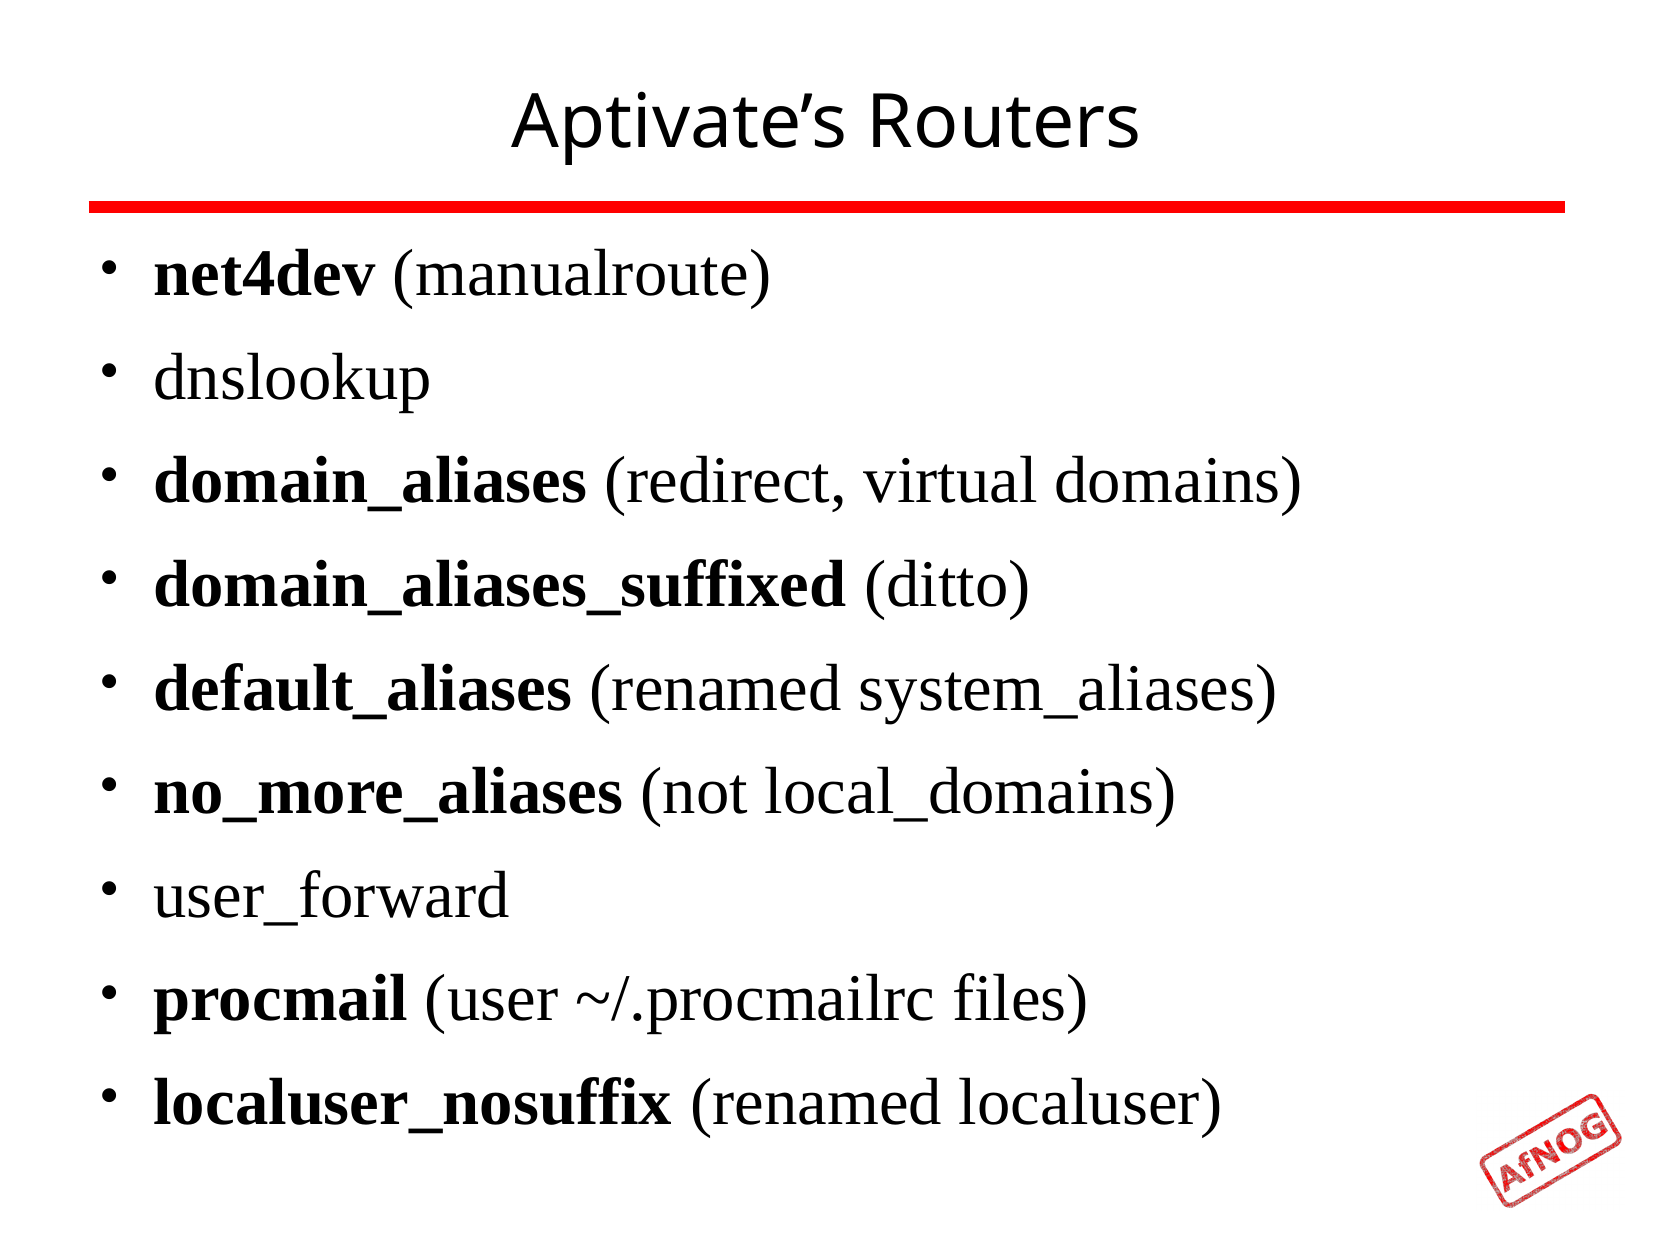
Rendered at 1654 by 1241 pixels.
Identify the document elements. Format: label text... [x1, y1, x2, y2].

title Aptivate’s Routers [88, 29, 1565, 207]
picture [1476, 1090, 1625, 1211]
list net4dev (manualroute) dnslookup domain_aliases (redirect, virtual domains) domain_aliases_suffixed (ditto) default_aliases (renamed system_aliases) no_more_aliases (not local_domains) user_forward procmail (user ~/.procmailrc files) localuser_nosuffix (renamed localuser) [82, 236, 1571, 1195]
